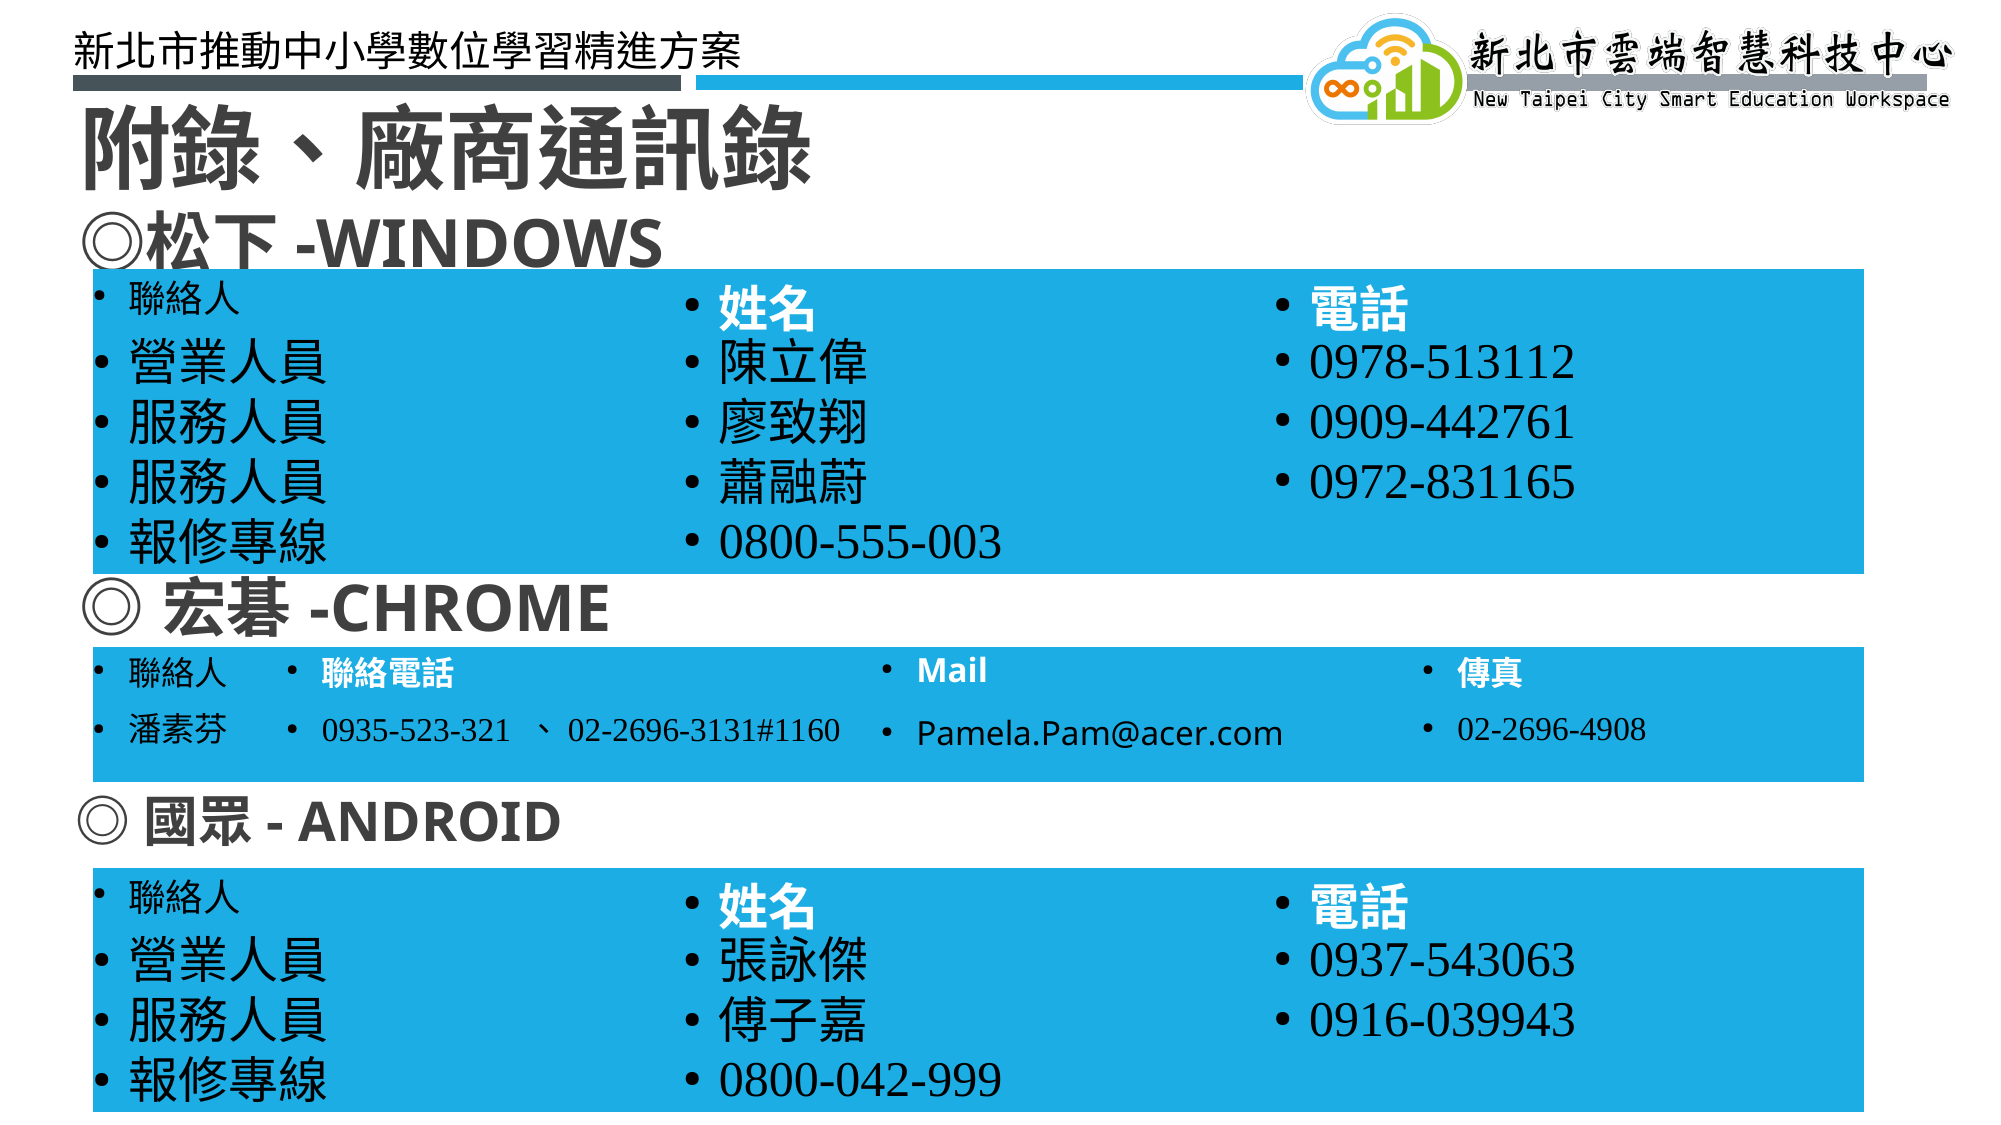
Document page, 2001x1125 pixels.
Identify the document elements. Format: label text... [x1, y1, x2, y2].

table_cell 0800-555-003 [683, 514, 1864, 574]
table_cell 張詠傑 [683, 932, 1274, 992]
table_cell 0978-513112 [1274, 334, 1864, 394]
table_cell 0909-442761 [1274, 394, 1864, 454]
picture [1301, 9, 1961, 131]
table_cell 0935-523-321 、02-2696-3131#1160 [286, 710, 881, 770]
table_cell 報修專線 [93, 1052, 683, 1112]
table_cell 服務人員 [93, 992, 683, 1052]
table_header 電話 [1274, 269, 1864, 334]
table_cell 02-2696-4908 [1422, 710, 1864, 782]
table_cell 0800-042-999 [683, 1052, 1864, 1112]
table_cell 營業人員 [93, 932, 683, 992]
table_header 聯絡電話 [286, 647, 881, 710]
table_header Mail [881, 647, 1422, 710]
table_cell 陳立偉 [683, 334, 1274, 394]
table_header 電話 [1274, 868, 1864, 932]
table_cell 營業人員 [93, 334, 683, 394]
table_header 姓名 [683, 269, 1274, 334]
text_box ◎宏碁-Chrome [64, 536, 1569, 659]
table_cell 0916-039943 [1274, 992, 1864, 1052]
table_header 聯絡人 [93, 647, 286, 710]
table_cell 潘素芬 [93, 710, 286, 770]
table_cell 服務人員 [93, 454, 683, 514]
text_box 新北市推動中小學數位學習精進方案 [59, 18, 766, 83]
table_cell 蕭融蔚 [683, 454, 1274, 514]
text_box ◎國眾- android [60, 770, 1565, 865]
table_cell 0972-831165 [1274, 454, 1864, 514]
table_cell 報修專線 [304, 526, 320, 531]
table_header 傳真 [1422, 647, 1864, 710]
table_cell Pamela.Pam@acer.com [881, 710, 1422, 770]
table_header 聯絡人 [93, 269, 683, 334]
table_cell 廖致翔 [683, 394, 1274, 454]
table_cell 報修專線 [93, 514, 683, 536]
table_cell 服務人員 [93, 394, 683, 454]
table_header 姓名 [683, 868, 1274, 932]
table_header 聯絡人 [93, 868, 683, 932]
table_cell 0937-543063 [1274, 932, 1864, 992]
title 附錄、廠商通訊錄 ◎松下-WINDOWS [64, 78, 1569, 288]
table_cell 傅子嘉 [683, 992, 1274, 1052]
